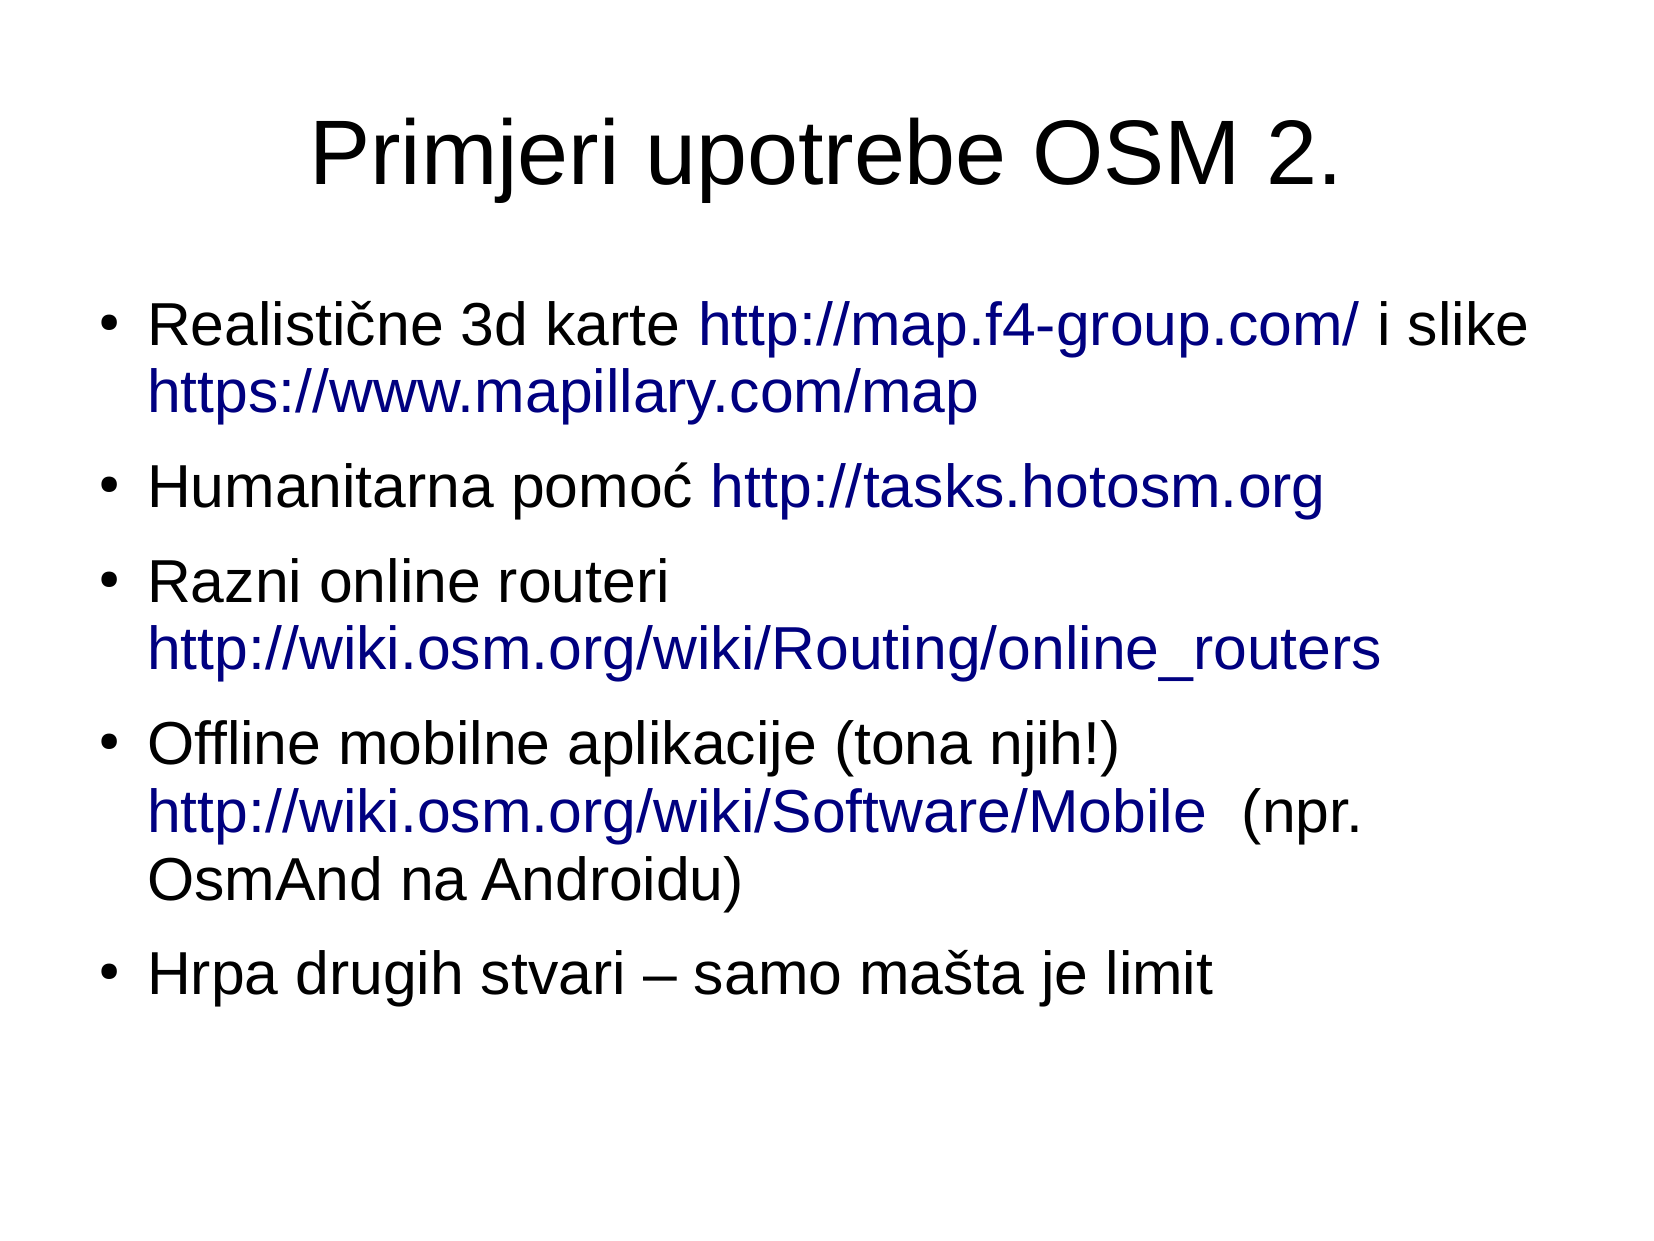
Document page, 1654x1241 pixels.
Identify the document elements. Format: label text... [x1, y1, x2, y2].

list Realistične 3d karte http://map.f4-group.com/ i slike https://www.mapillary.com/map Humanitarna pomoć http://tasks.hotosm.org Razni online routeri http://wiki.osm.org/wiki/Routing/online_routers Offline mobilne aplikacije (tona njih!) http://wiki.osm.org/wiki/Software/Mobile (npr. OsmAnd na Androidu) Hrpa drugih stvari – samo mašta je limit [82, 290, 1538, 1010]
title Primjeri upotrebe OSM 2. [82, 49, 1571, 257]
